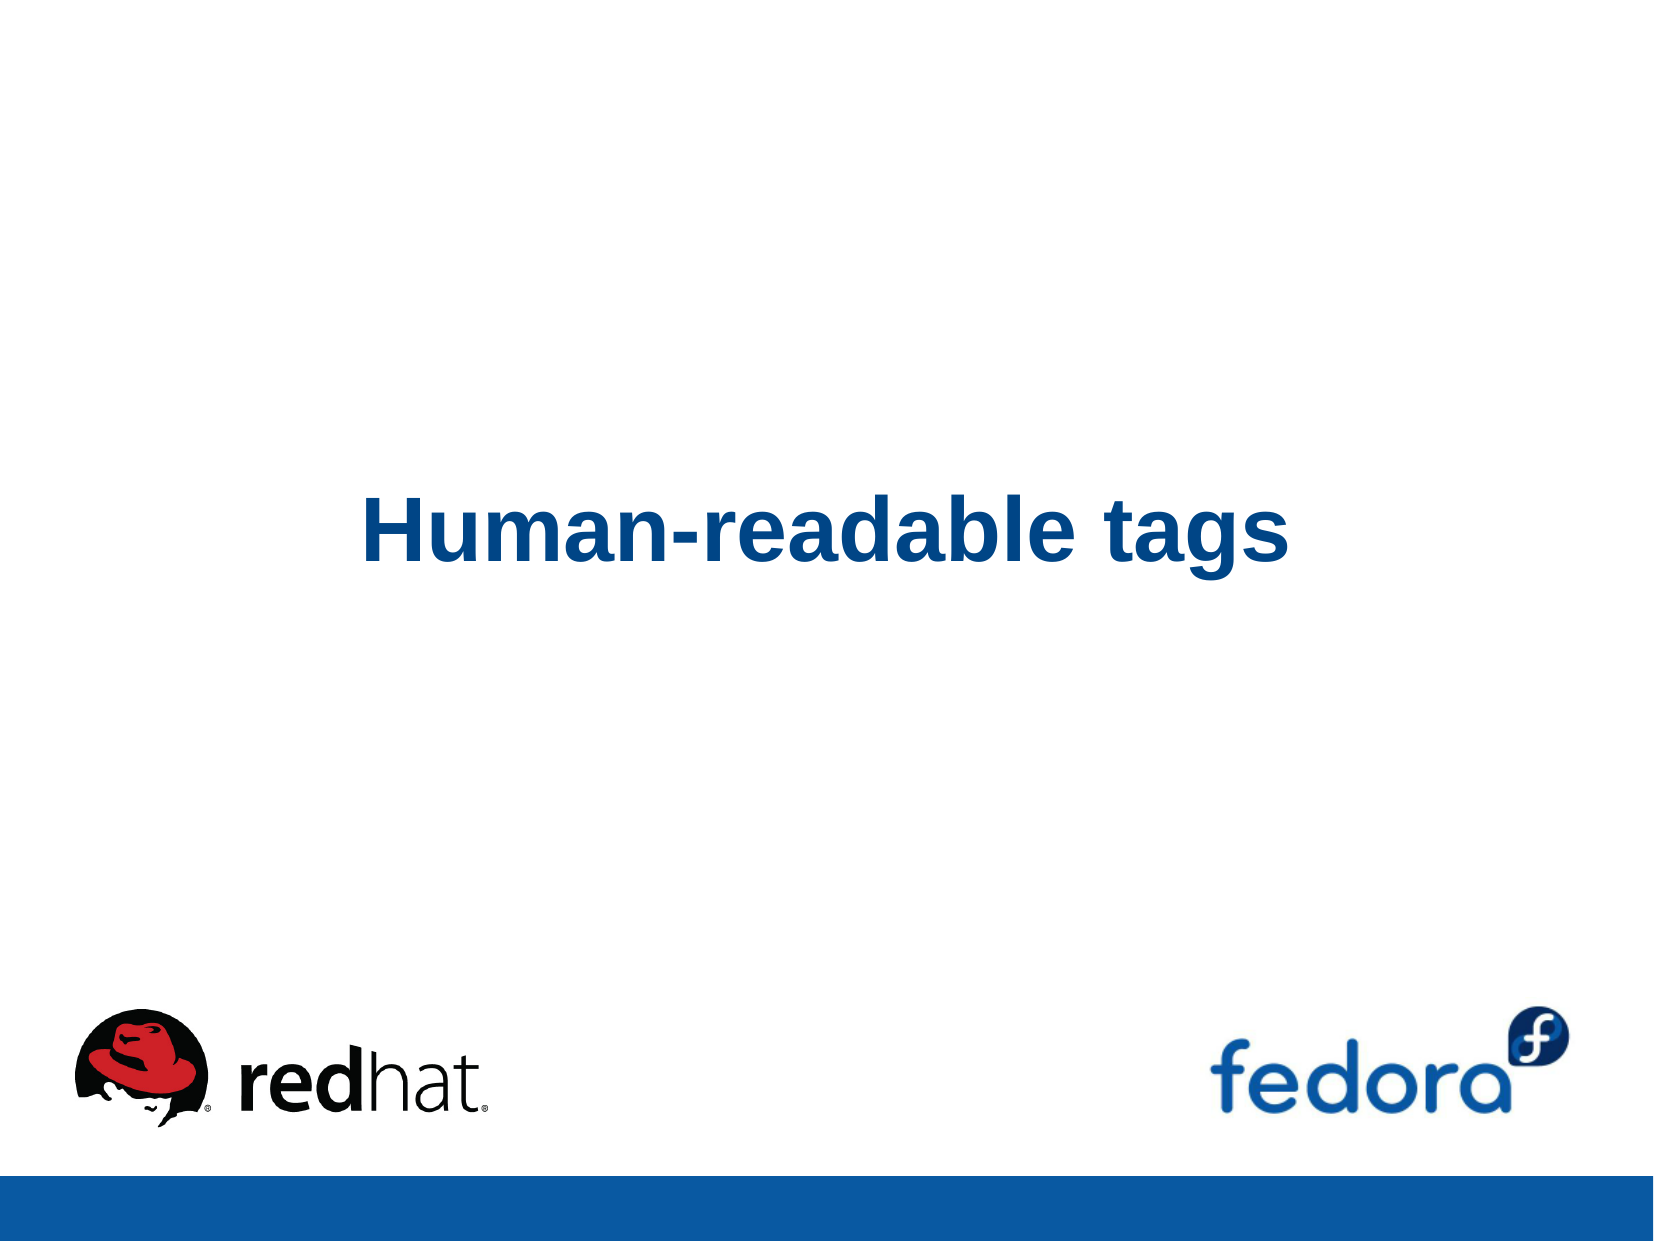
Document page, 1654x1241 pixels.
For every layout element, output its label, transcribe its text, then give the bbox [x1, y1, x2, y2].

picture [0, 1176, 1654, 1241]
picture [1200, 997, 1576, 1125]
picture [75, 1009, 488, 1142]
subtitle Human-readable tags [82, 56, 1571, 1102]
